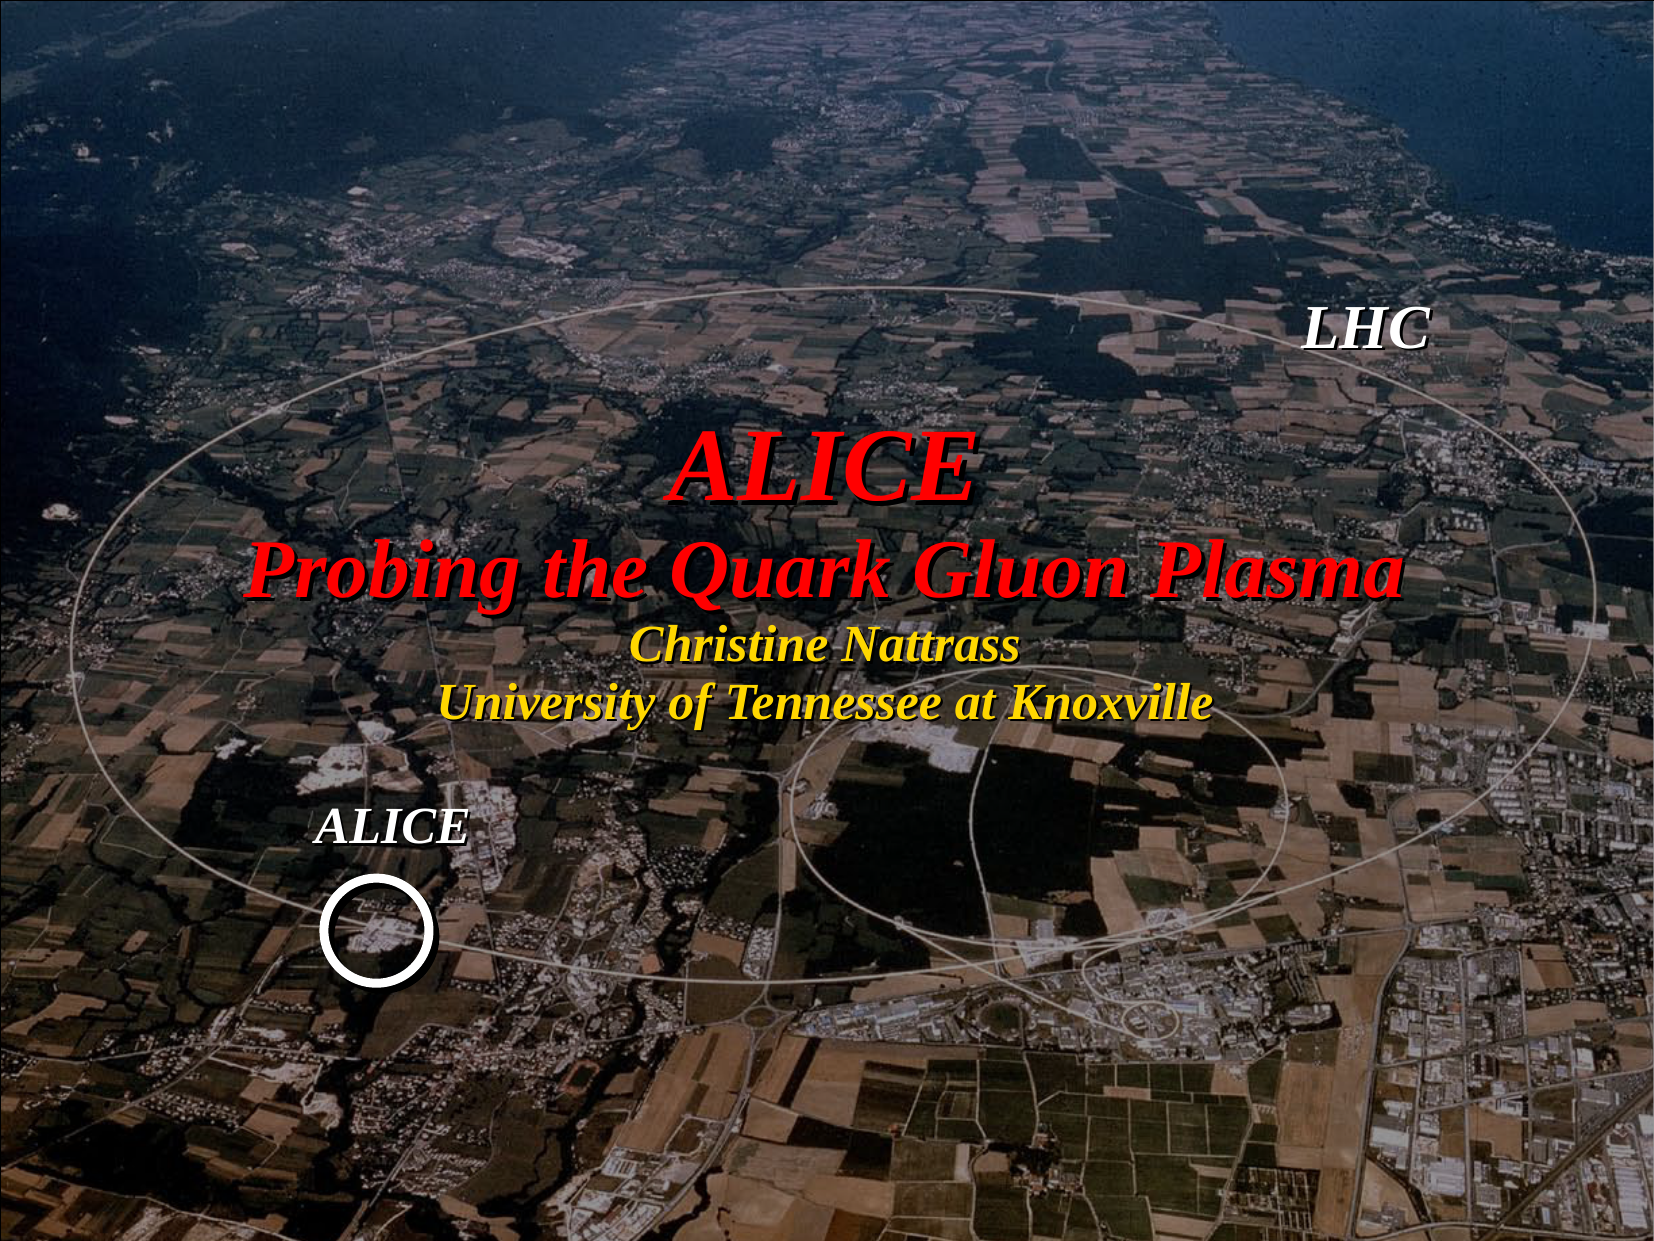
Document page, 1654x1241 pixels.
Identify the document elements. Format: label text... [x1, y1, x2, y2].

text_box ALICE Probing the Quark Gluon Plasma Christine Nattrass University of Tennessee at Knoxville [0, 400, 1651, 751]
text_box ALICE [300, 790, 563, 863]
text_box LHC [1286, 285, 1512, 370]
text_box [0, 0, 1654, 1241]
